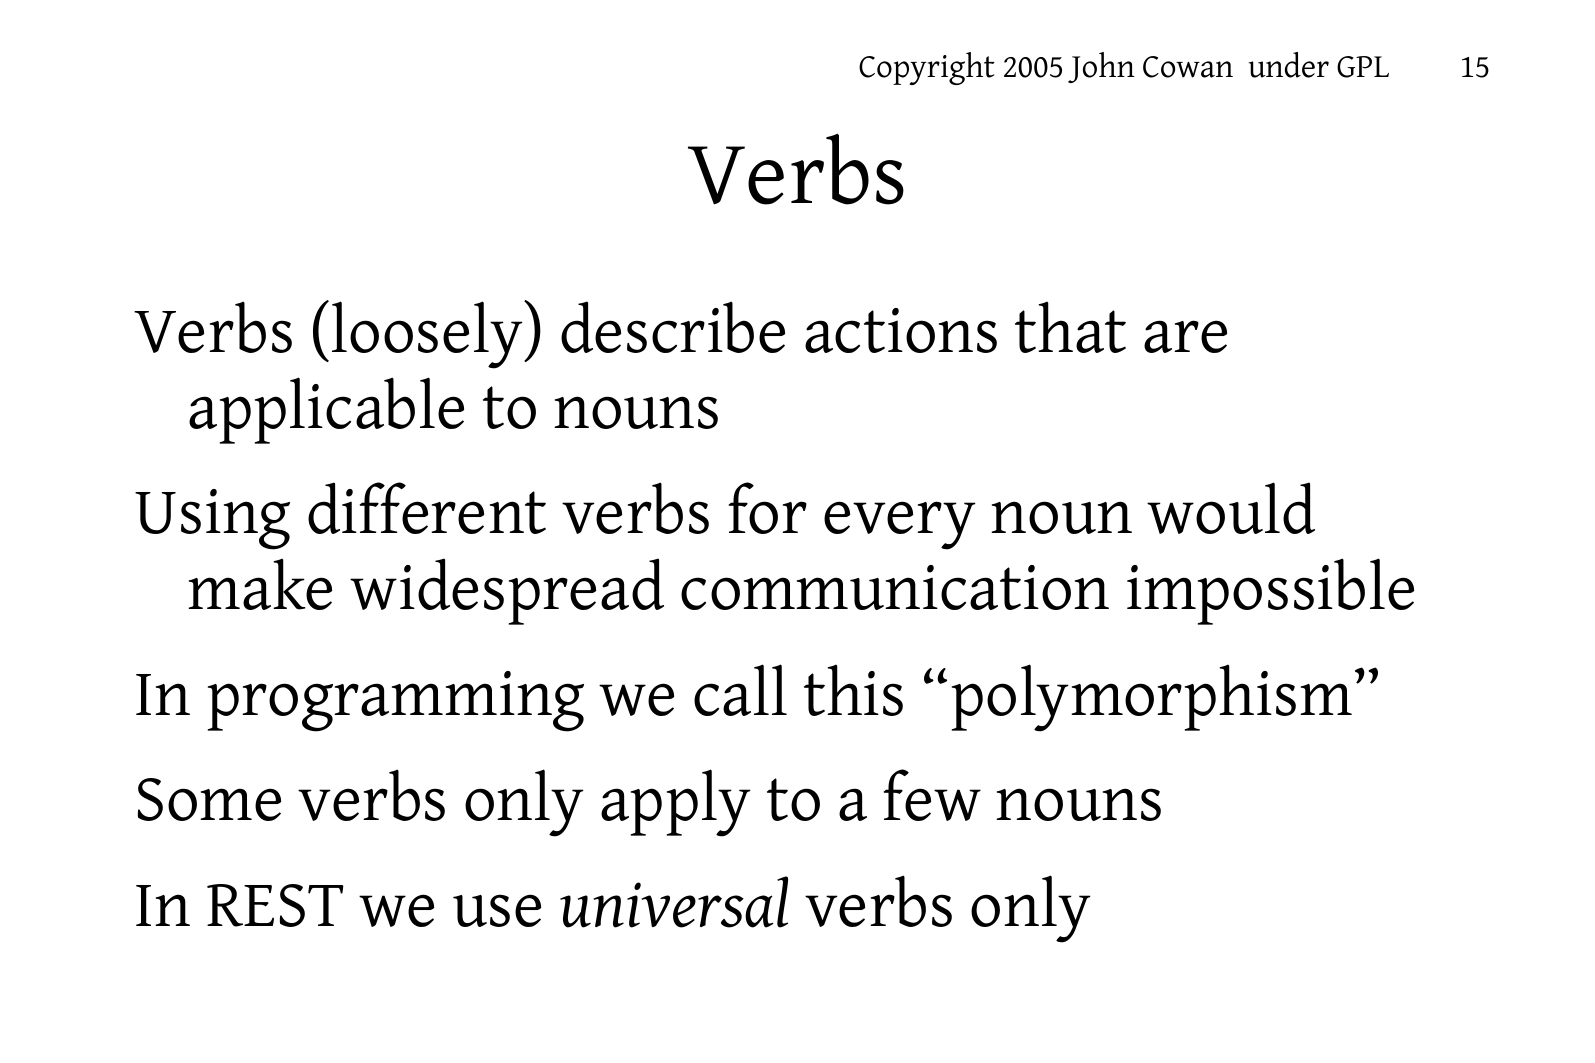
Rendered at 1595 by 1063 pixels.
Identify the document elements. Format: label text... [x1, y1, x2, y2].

list Verbs (loosely) describe actions that are applicable to nouns Using different verbs for every noun would make widespread communication impossible In programming we call this “polymorphism” Some verbs only apply to a few nouns In REST we use universal verbs only [117, 295, 1479, 1063]
title Verbs [117, 88, 1479, 266]
